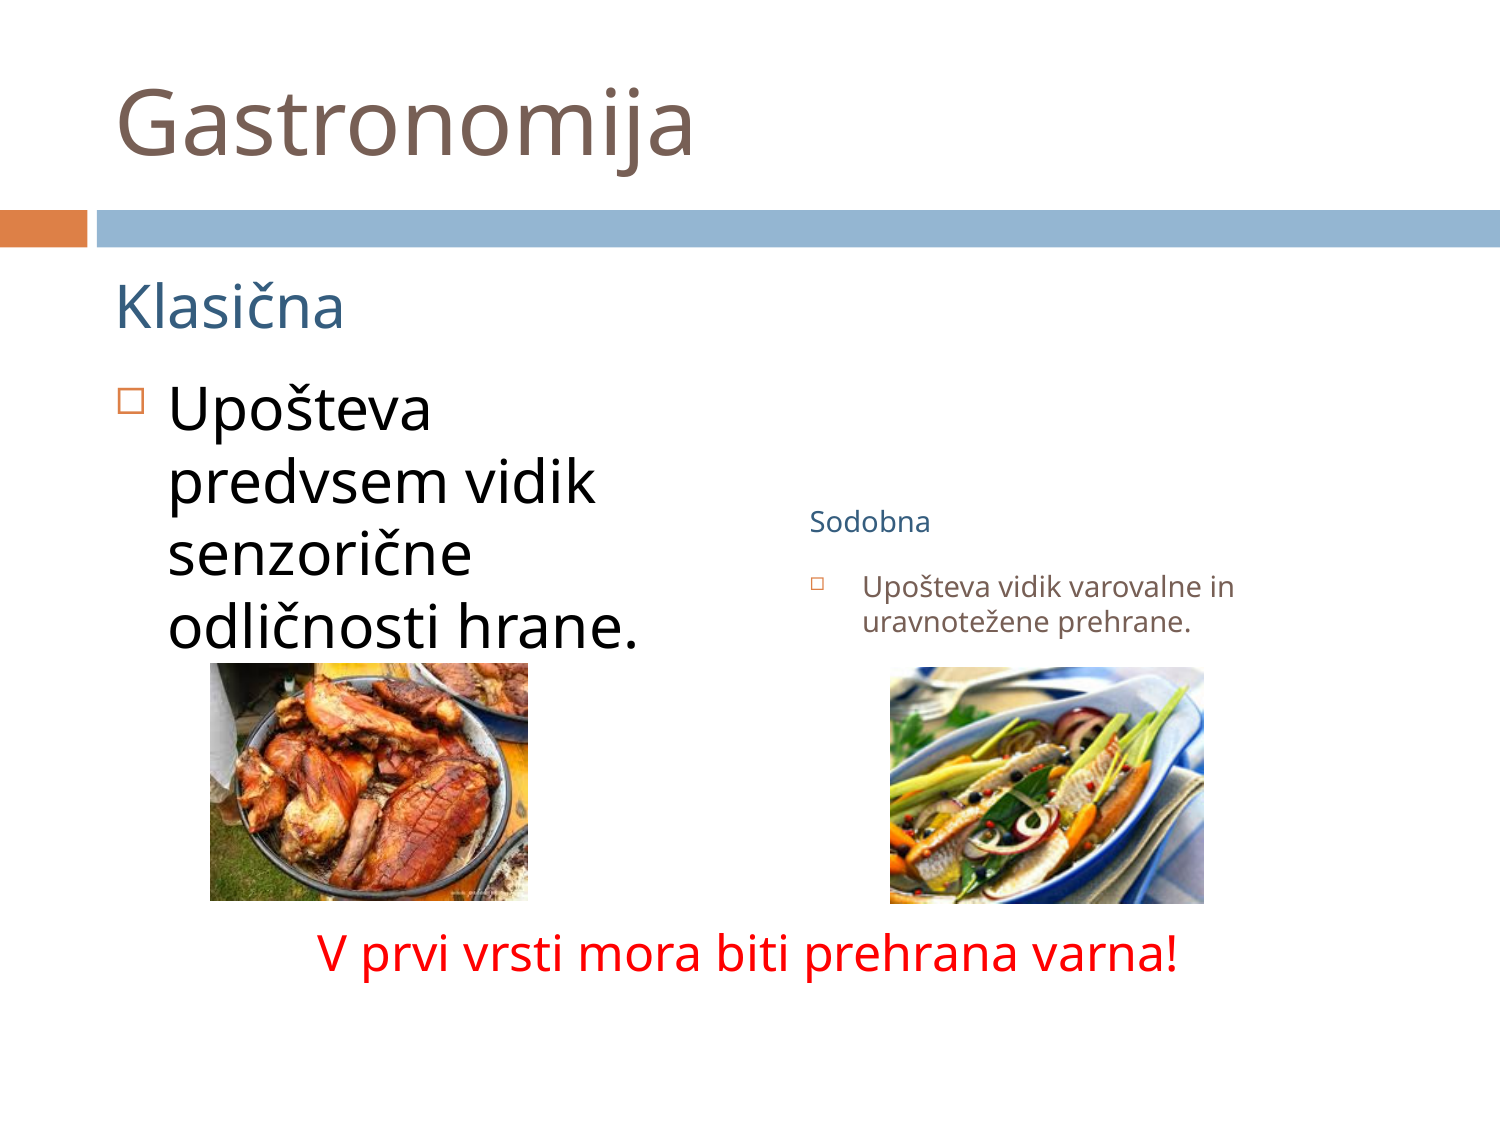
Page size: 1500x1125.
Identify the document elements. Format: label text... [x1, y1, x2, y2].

list Klasična Upošteva predvsem vidik senzorične odličnosti hrane. [99, 260, 738, 1011]
title Gastronomija [99, 37, 1438, 200]
picture [210, 663, 528, 901]
text_box V prvi vrsti mora biti prehrana varna! [175, 913, 1322, 989]
list Sodobna Upošteva vidik varovalne in uravnotežene prehrane. [794, 260, 1433, 1011]
picture [890, 667, 1204, 904]
